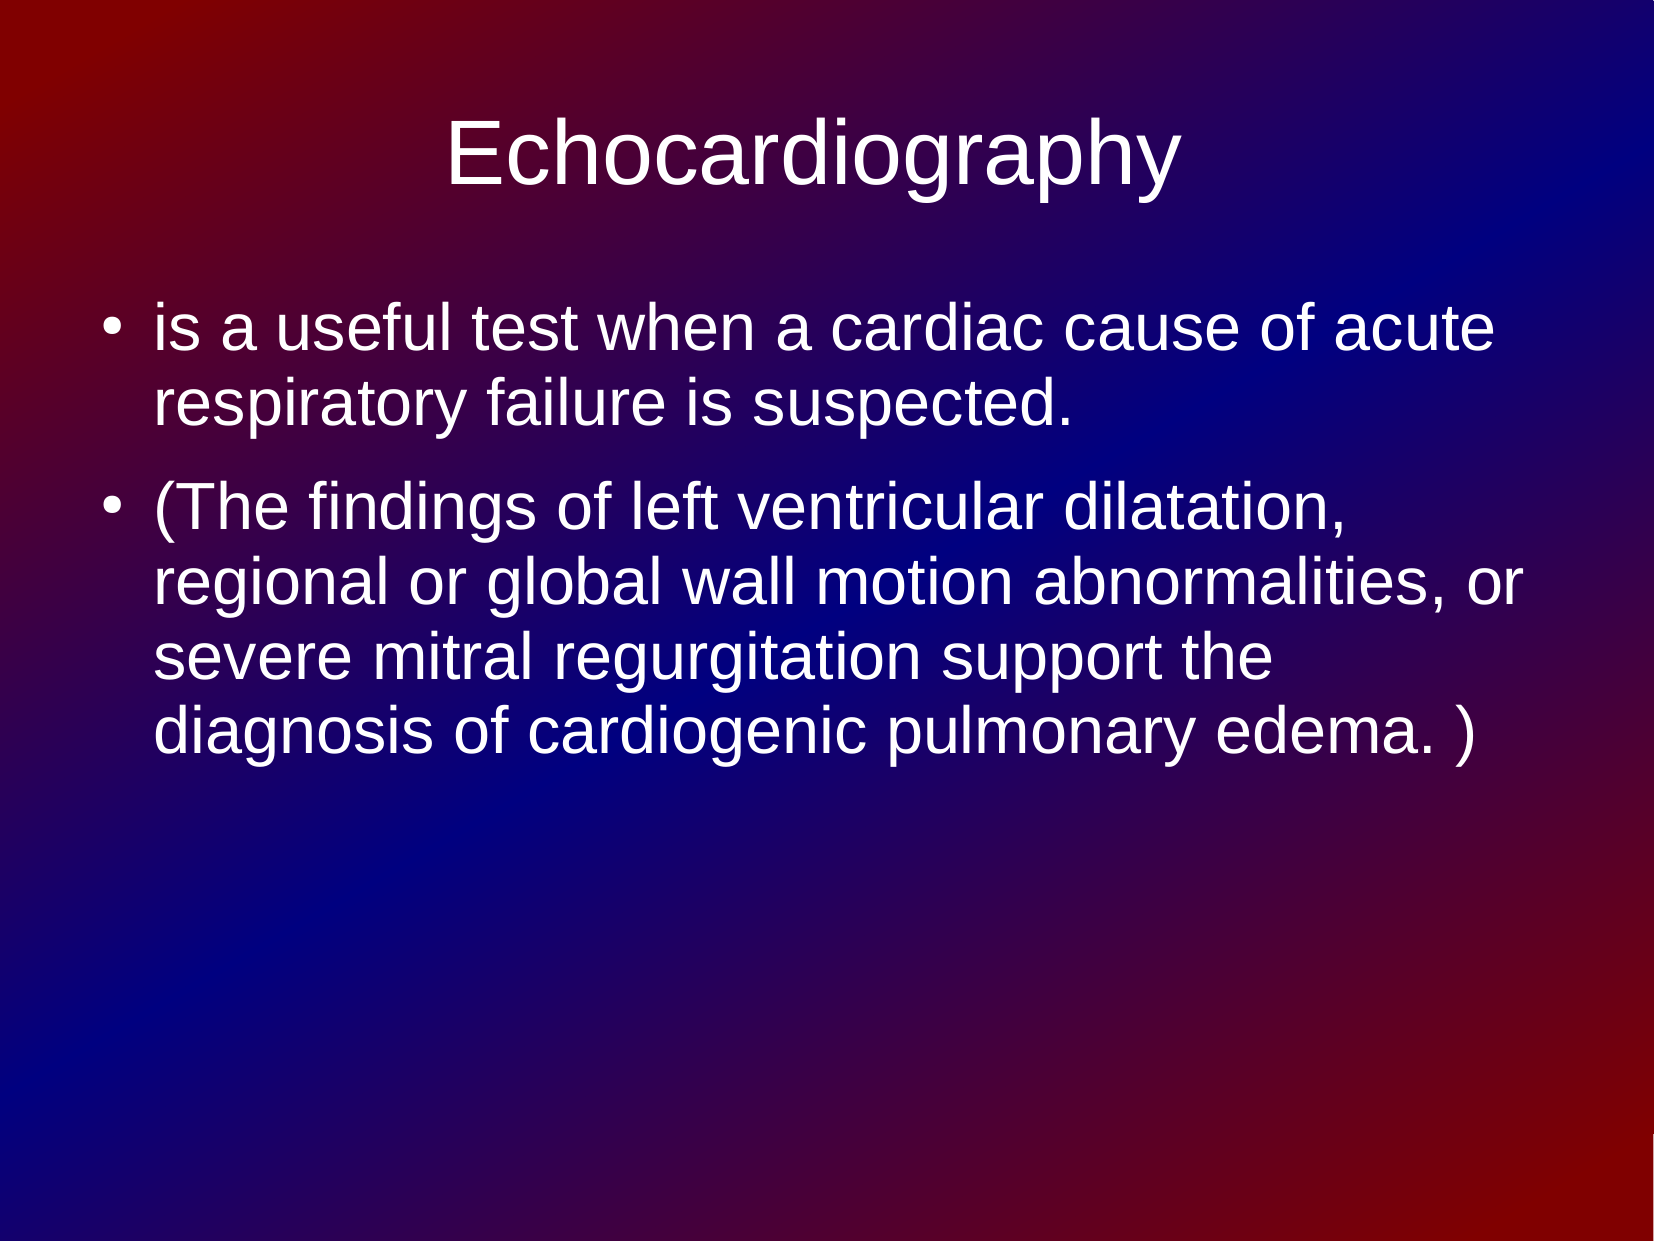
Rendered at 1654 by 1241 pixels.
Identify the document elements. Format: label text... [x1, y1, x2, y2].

list is a useful test when a cardiac cause of acute respiratory failure is suspected. (The findings of left ventricular dilatation, regional or global wall motion abnormalities, or severe mitral regurgitation support the diagnosis of cardiogenic pulmonary edema. ) [82, 290, 1571, 1094]
title Echocardiography [82, 56, 1571, 250]
